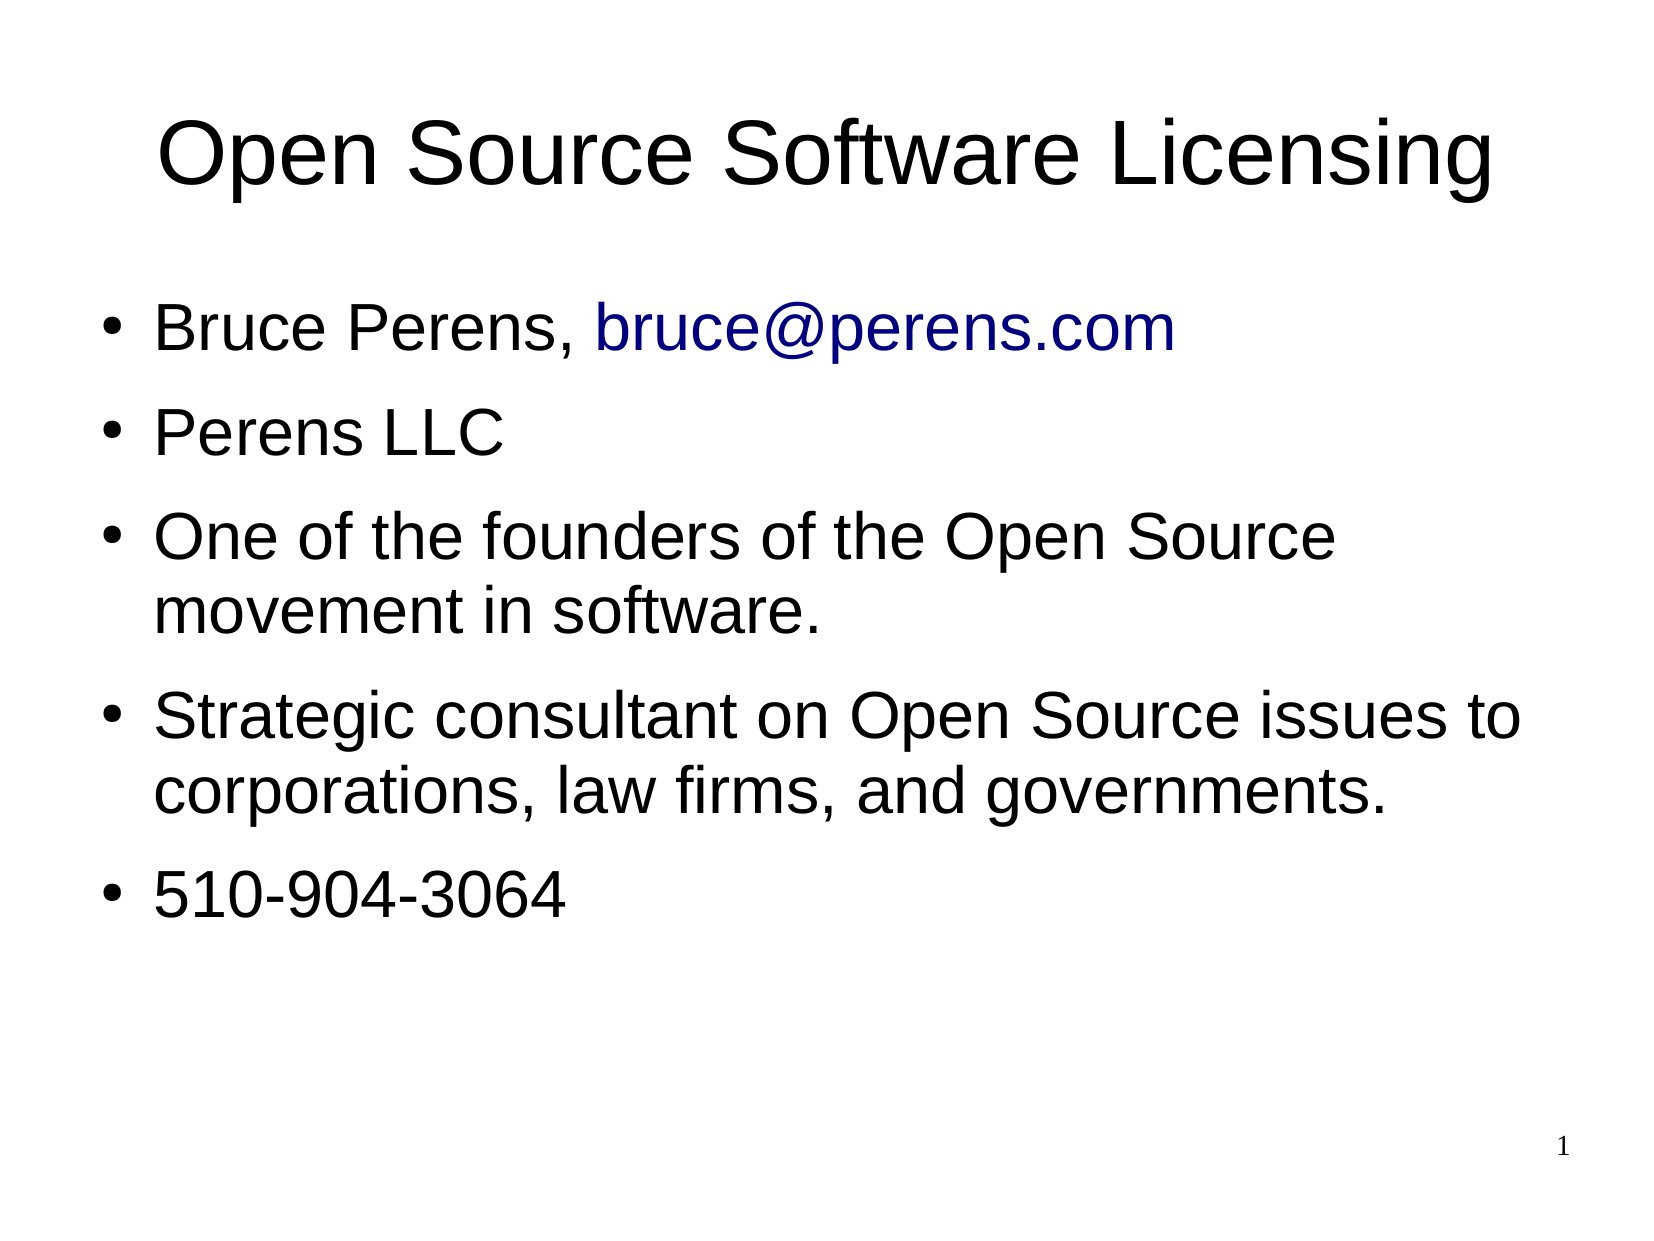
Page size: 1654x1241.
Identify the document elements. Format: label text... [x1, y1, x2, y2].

list Bruce Perens, bruce@perens.com Perens LLC One of the founders of the Open Source movement in software. Strategic consultant on Open Source issues to corporations, law firms, and governments. 510-904-3064 [82, 290, 1571, 1094]
title Open Source Software Licensing [82, 56, 1571, 250]
